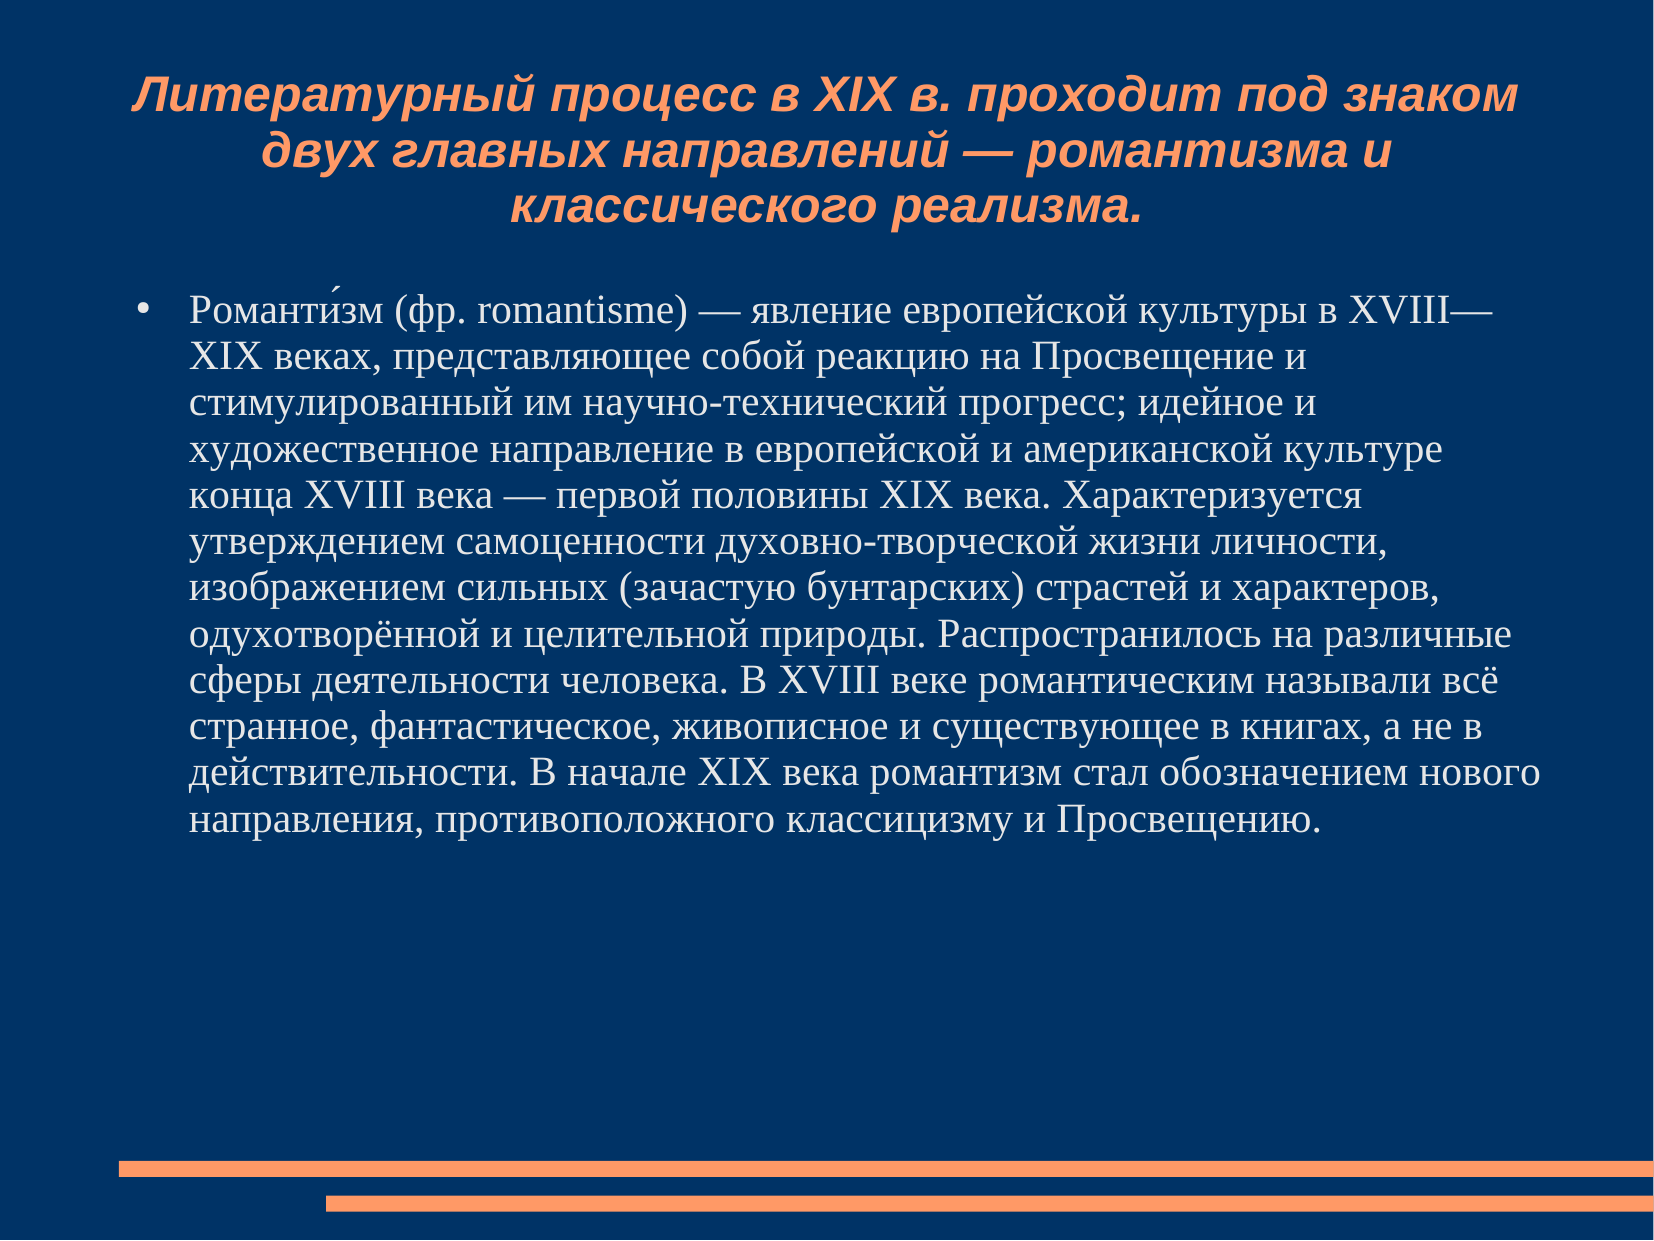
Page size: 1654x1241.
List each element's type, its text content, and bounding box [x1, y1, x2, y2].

title Литературный процесс в XIX в. проходит под знаком двух главных направлений — романтизма и классического реализма. [121, 46, 1534, 254]
list Романти́зм (фр. romantisme) — явление европейской культуры в XVIII—XIX веках, представляющее собой реакцию на Просвещение и стимулированный им научно-технический прогресс; идейное и художественное направление в европейской и американской культуре конца XVIII века — первой половины XIX века. Характеризуется утверждением самоценности духовно-творческой жизни личности, изображением сильных (зачастую бунтарских) страстей и характеров, одухотворённой и целительной природы. Распространилось на различные сферы деятельности человека. В XVIII веке романтическим называли всё странное, фантастическое, живописное и существующее в книгах, а не в действительности. В начале XIX века романтизм стал обозначением нового направления, противоположного классицизму и Просвещению. [118, 286, 1558, 1097]
